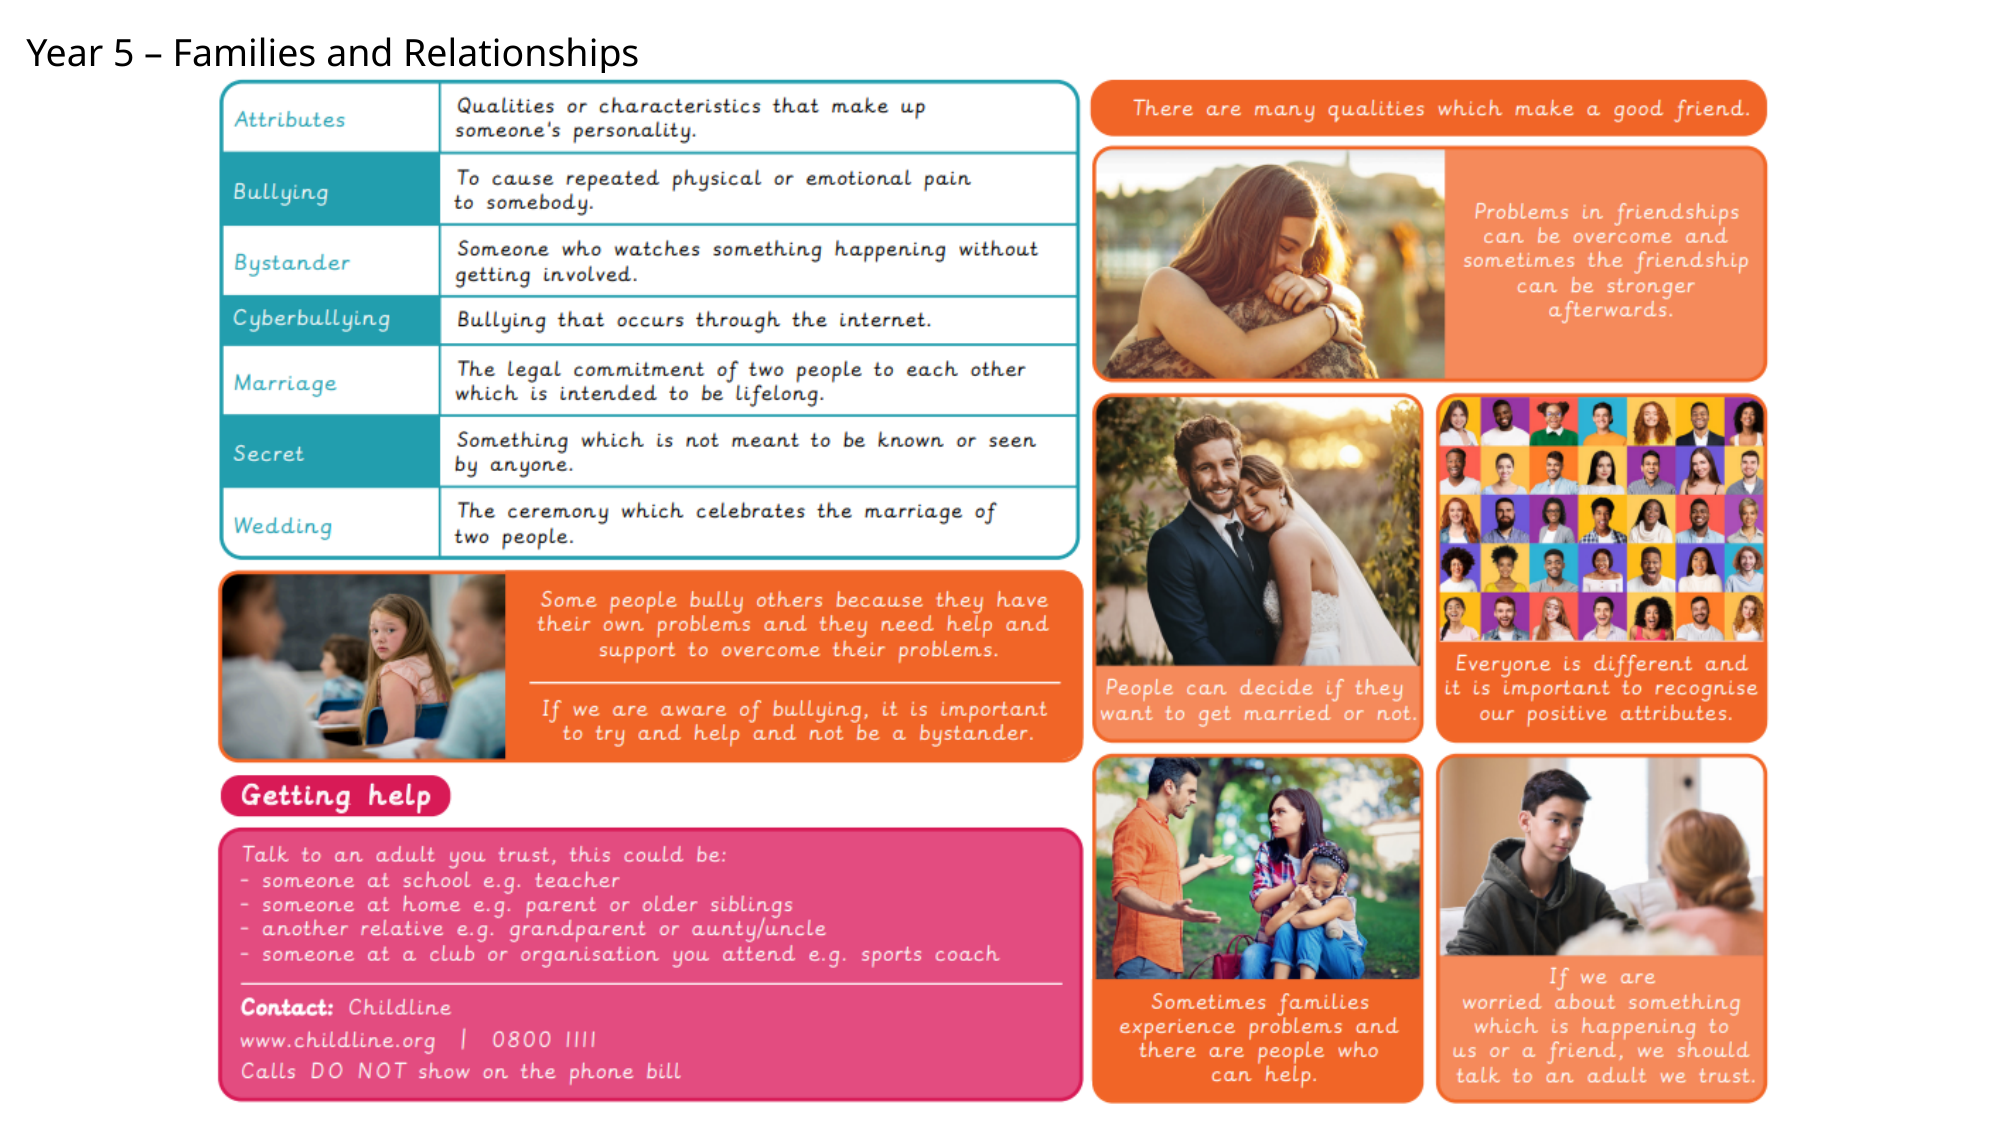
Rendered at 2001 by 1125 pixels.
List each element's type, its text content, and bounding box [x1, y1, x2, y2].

picture [214, 73, 1773, 1111]
title Year 5 – Families and Relationships [11, 14, 667, 94]
